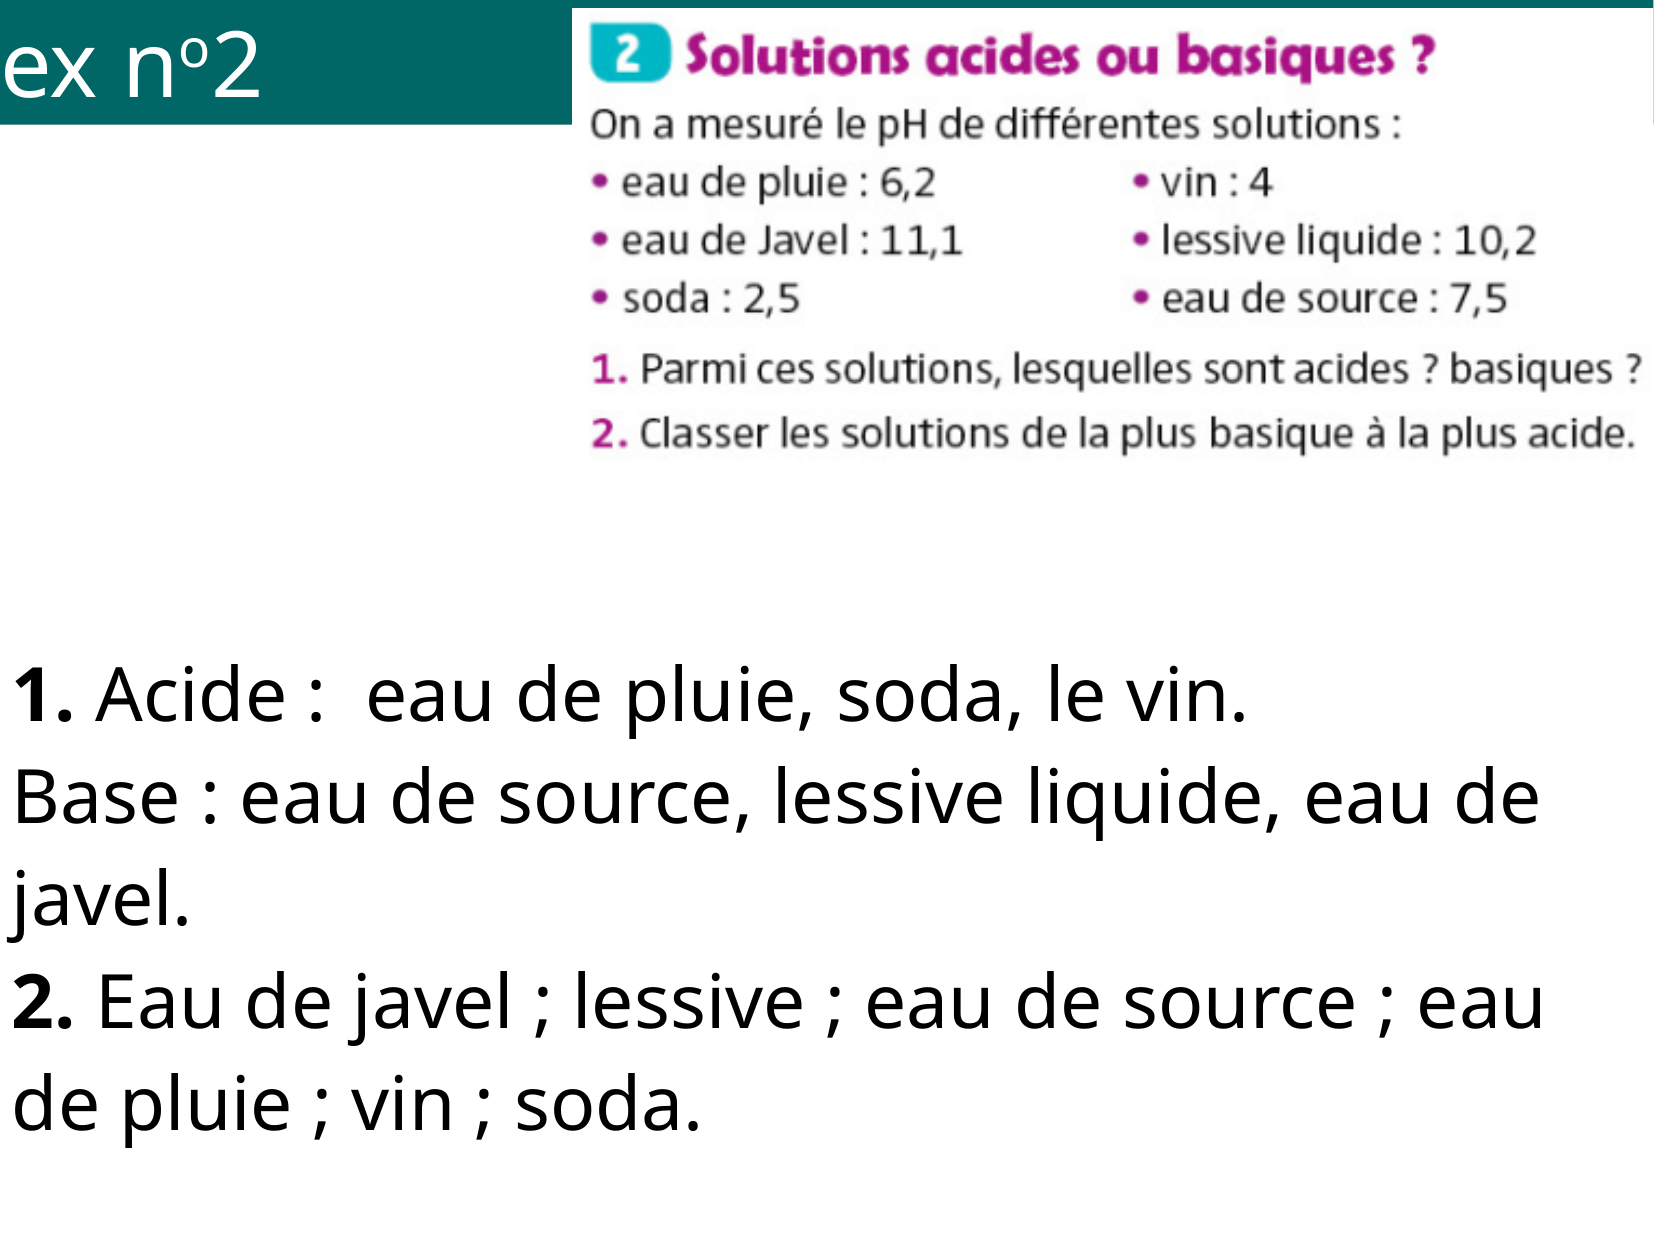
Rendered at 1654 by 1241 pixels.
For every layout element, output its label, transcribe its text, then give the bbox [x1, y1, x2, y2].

picture [572, 8, 1654, 473]
subtitle 1. Acide : eau de pluie, soda, le vin. Base : eau de source, lessive liquide, eau de javel. 2. Eau de javel ; lessive ; eau de source ; eau de pluie ; vin ; soda. [11, 129, 1642, 1229]
title ex no2 [0, 8, 572, 116]
